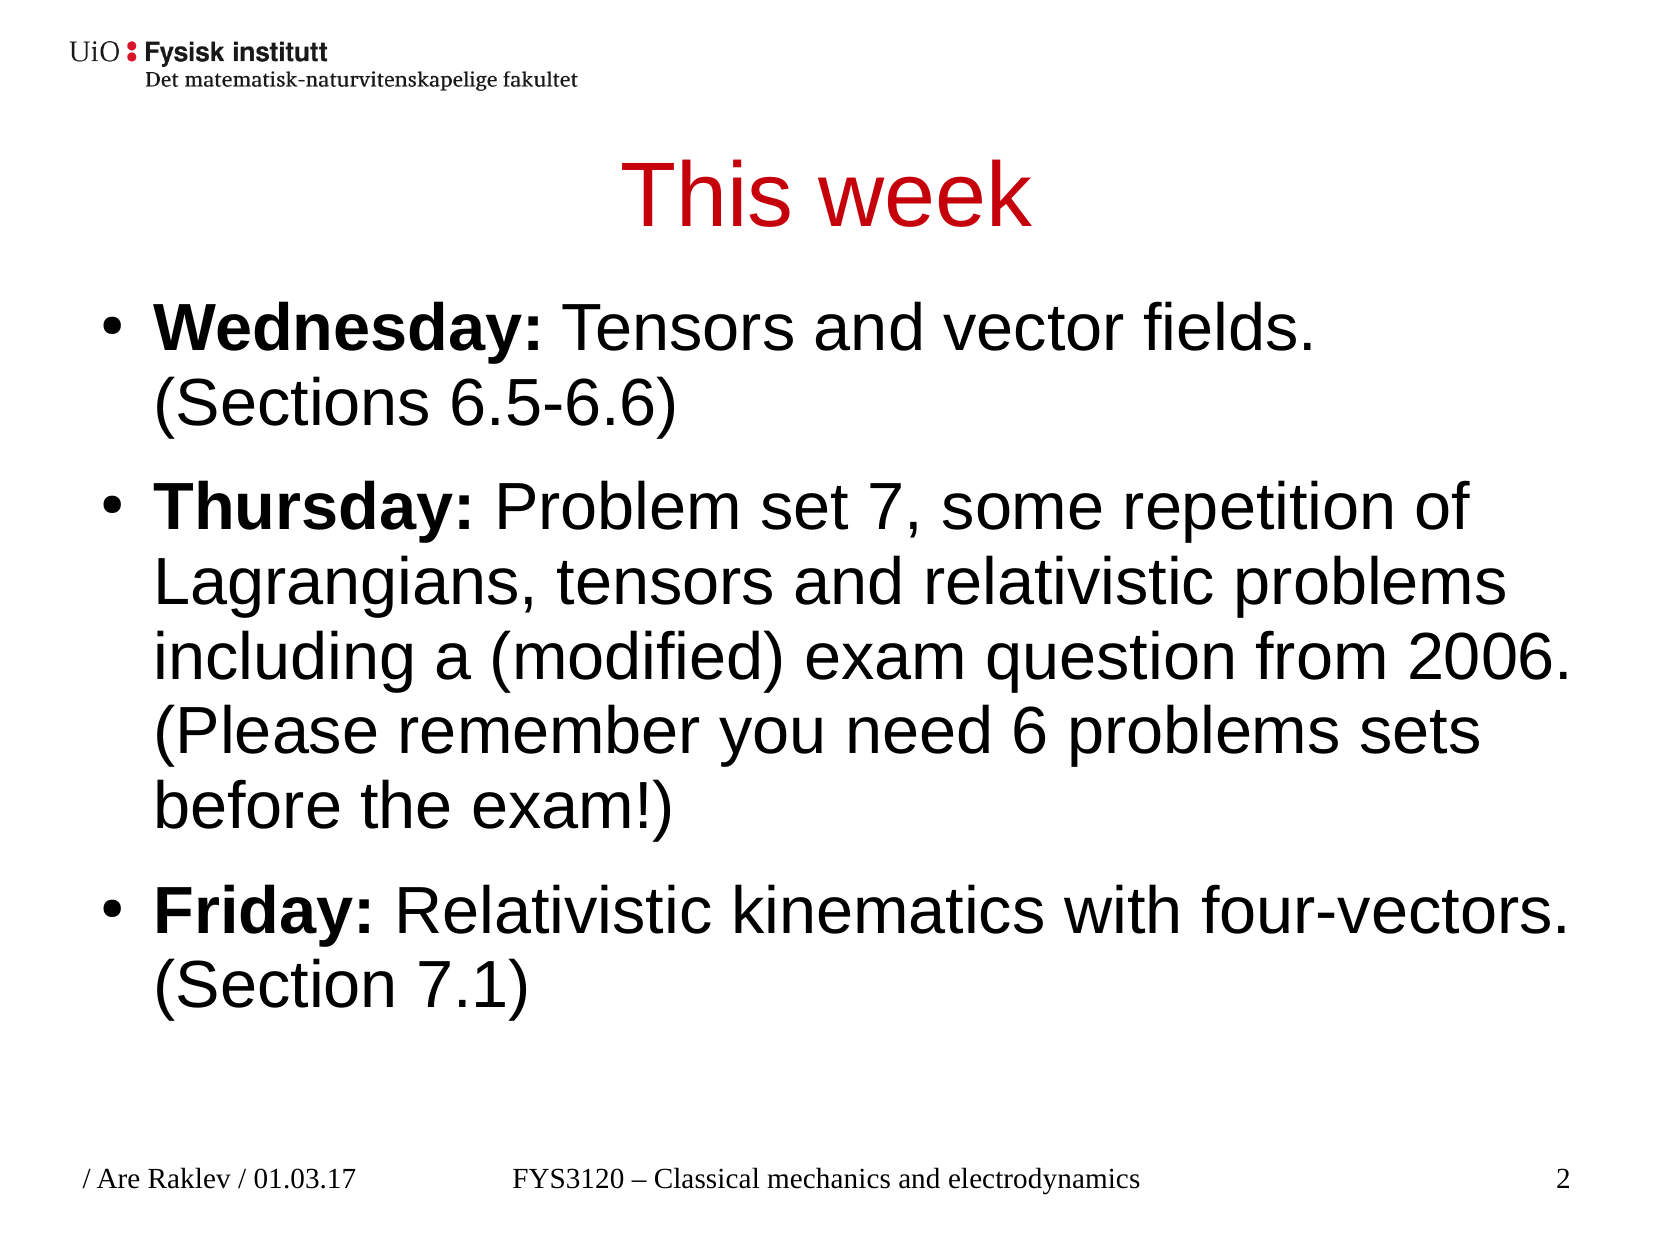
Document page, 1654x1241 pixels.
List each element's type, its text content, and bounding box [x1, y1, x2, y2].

picture [68, 37, 581, 93]
list Wednesday: Tensors and vector fields. (Sections 6.5-6.6) Thursday: Problem set 7, some repetition of Lagrangians, tensors and relativistic problems including a (modified) exam question from 2006. (Please remember you need 6 problems sets before the exam!) Friday: Relativistic kinematics with four-vectors. (Section 7.1) [82, 290, 1576, 1193]
title This week [82, 90, 1571, 290]
